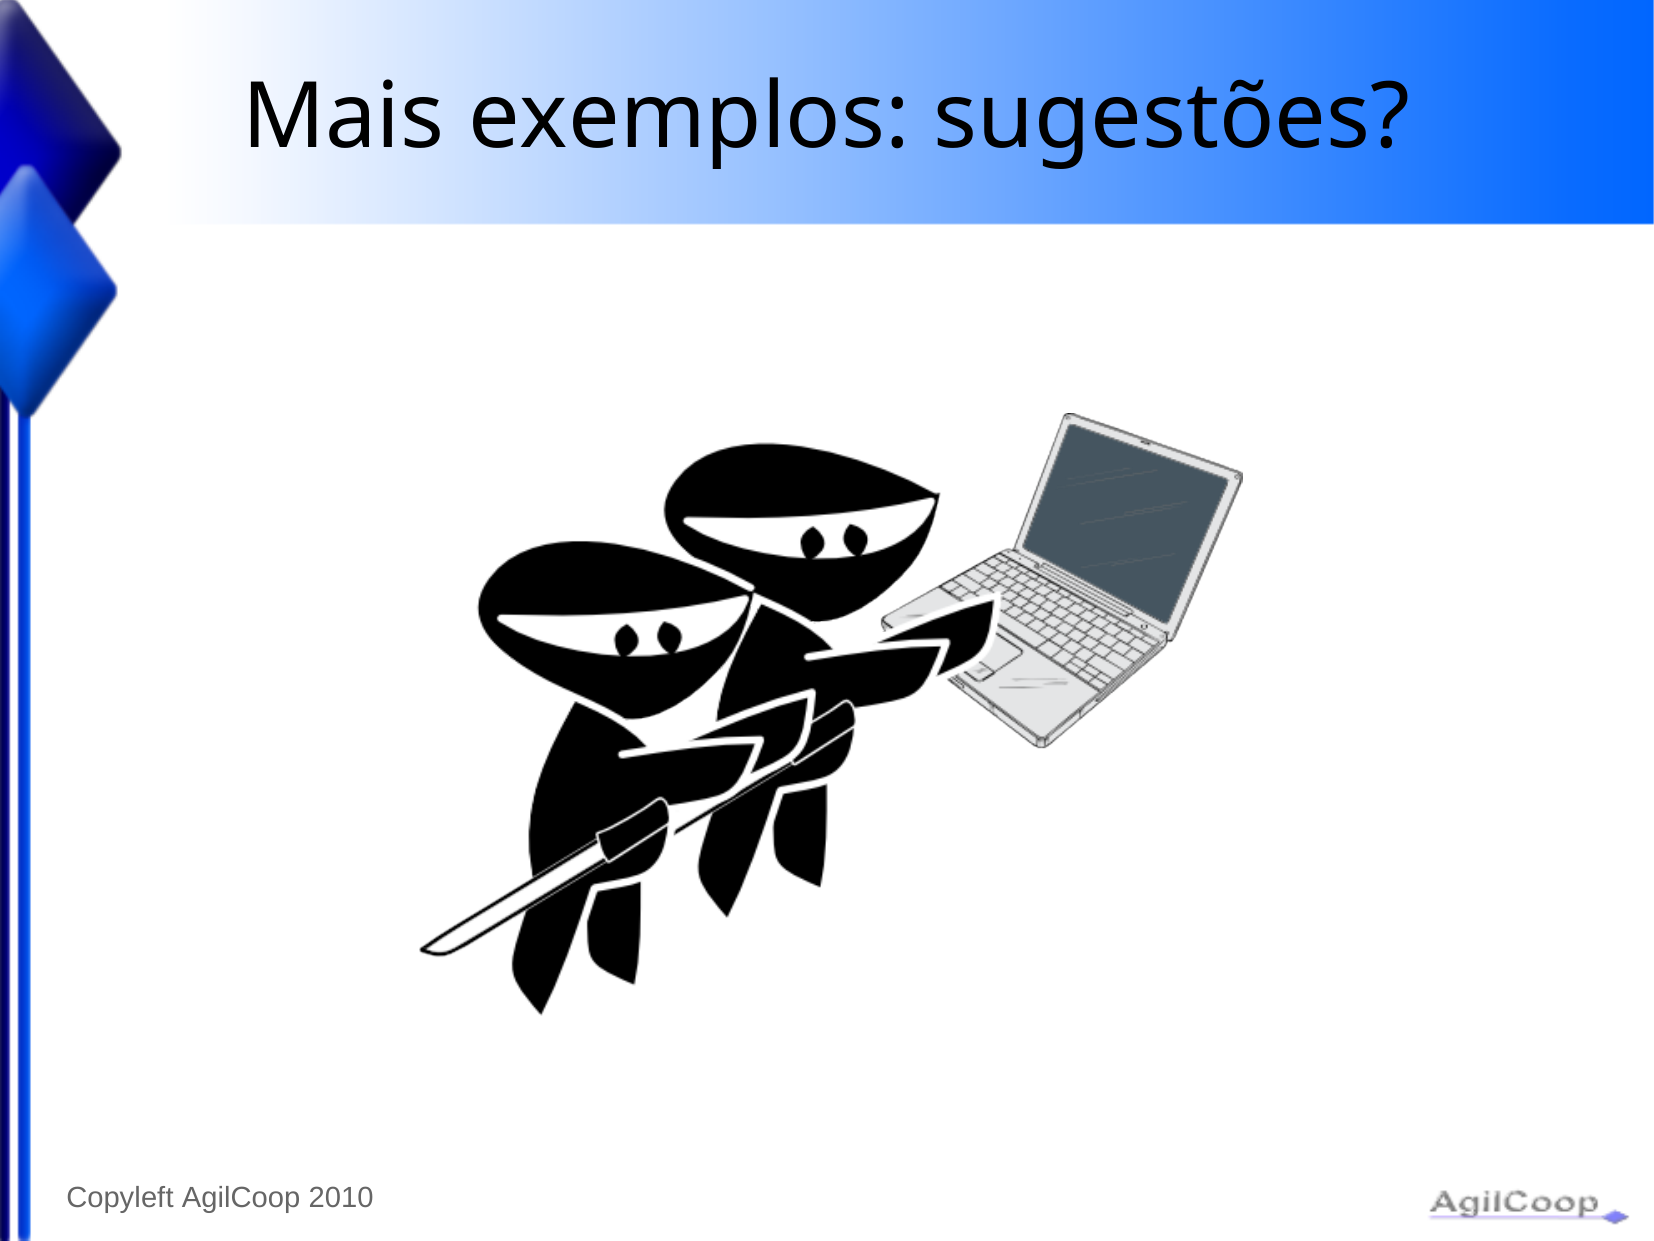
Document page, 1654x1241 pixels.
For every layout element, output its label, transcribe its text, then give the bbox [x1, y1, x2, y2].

picture [0, 0, 1654, 1241]
title Mais exemplos: sugestões? [82, 8, 1571, 216]
